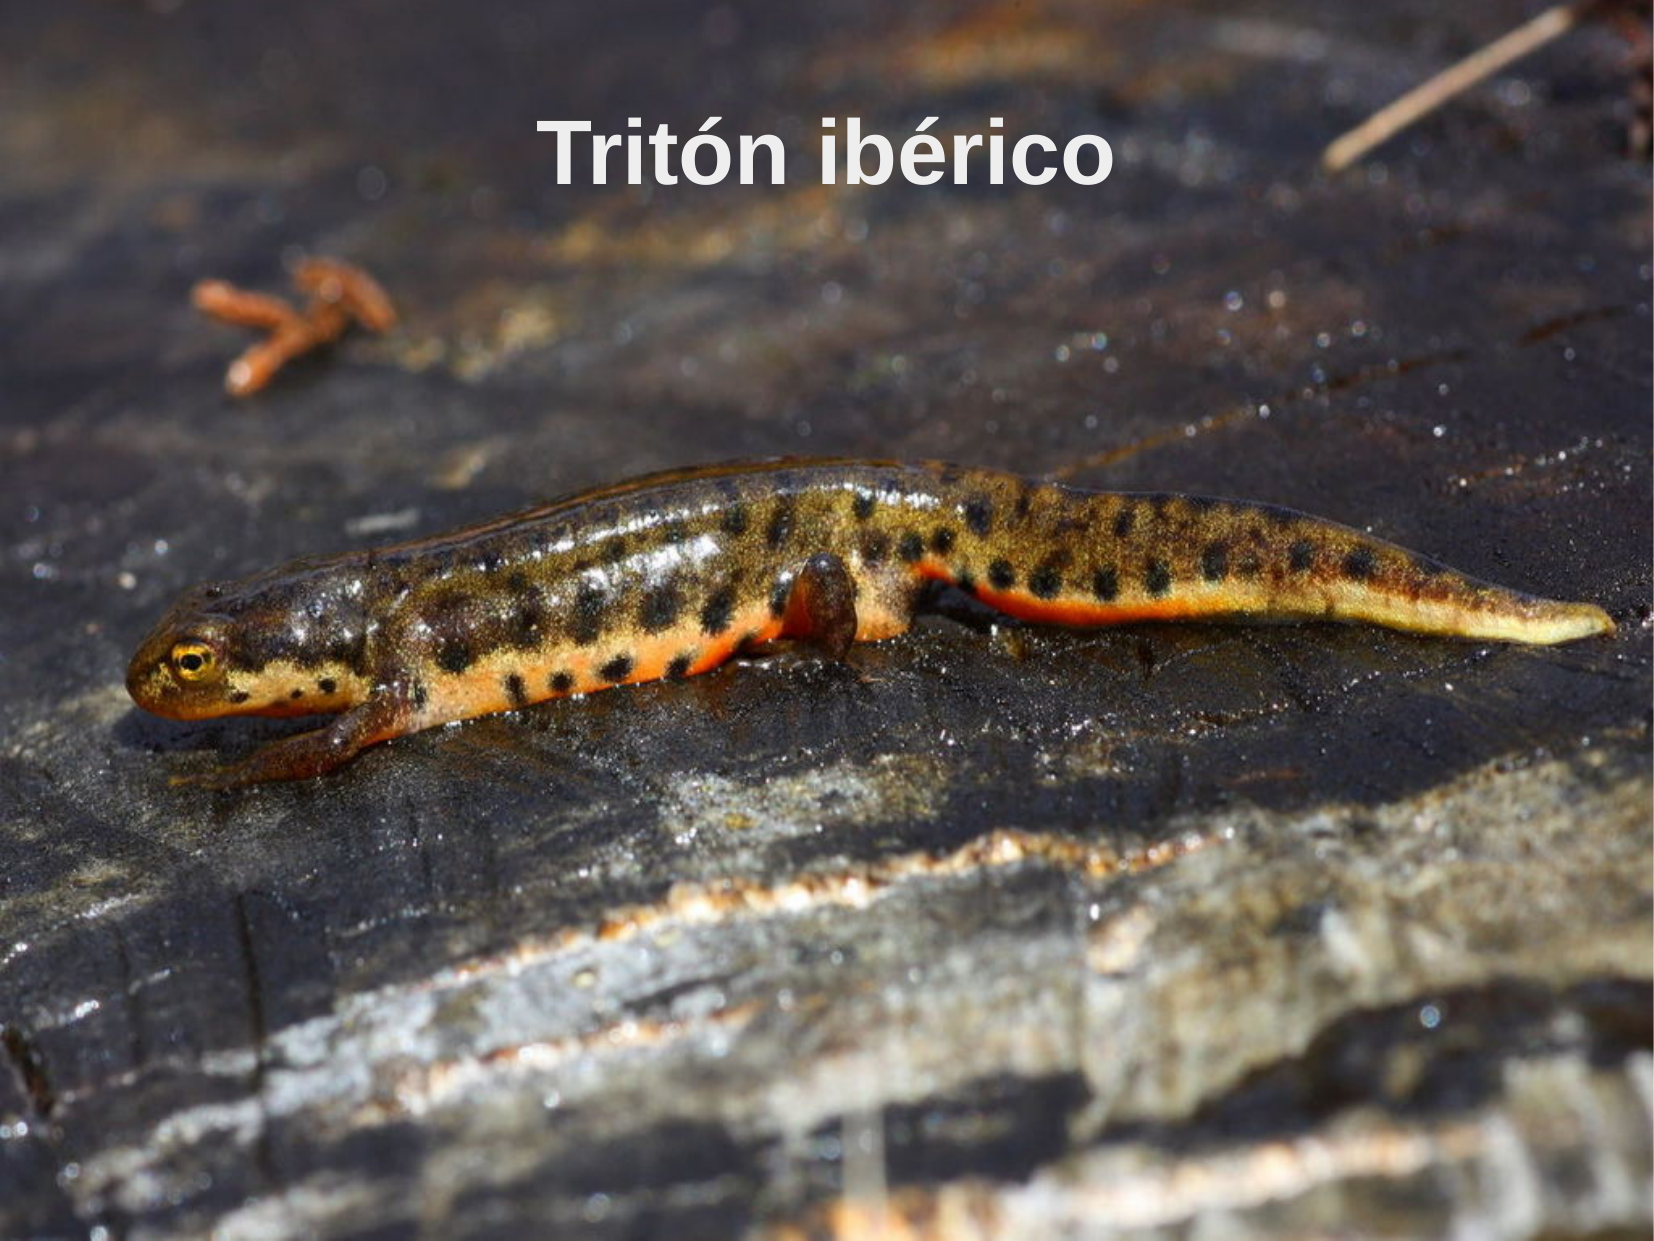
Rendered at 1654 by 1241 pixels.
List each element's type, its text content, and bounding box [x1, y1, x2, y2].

title Tritón ibérico [82, 49, 1571, 257]
picture [0, 0, 1654, 1241]
